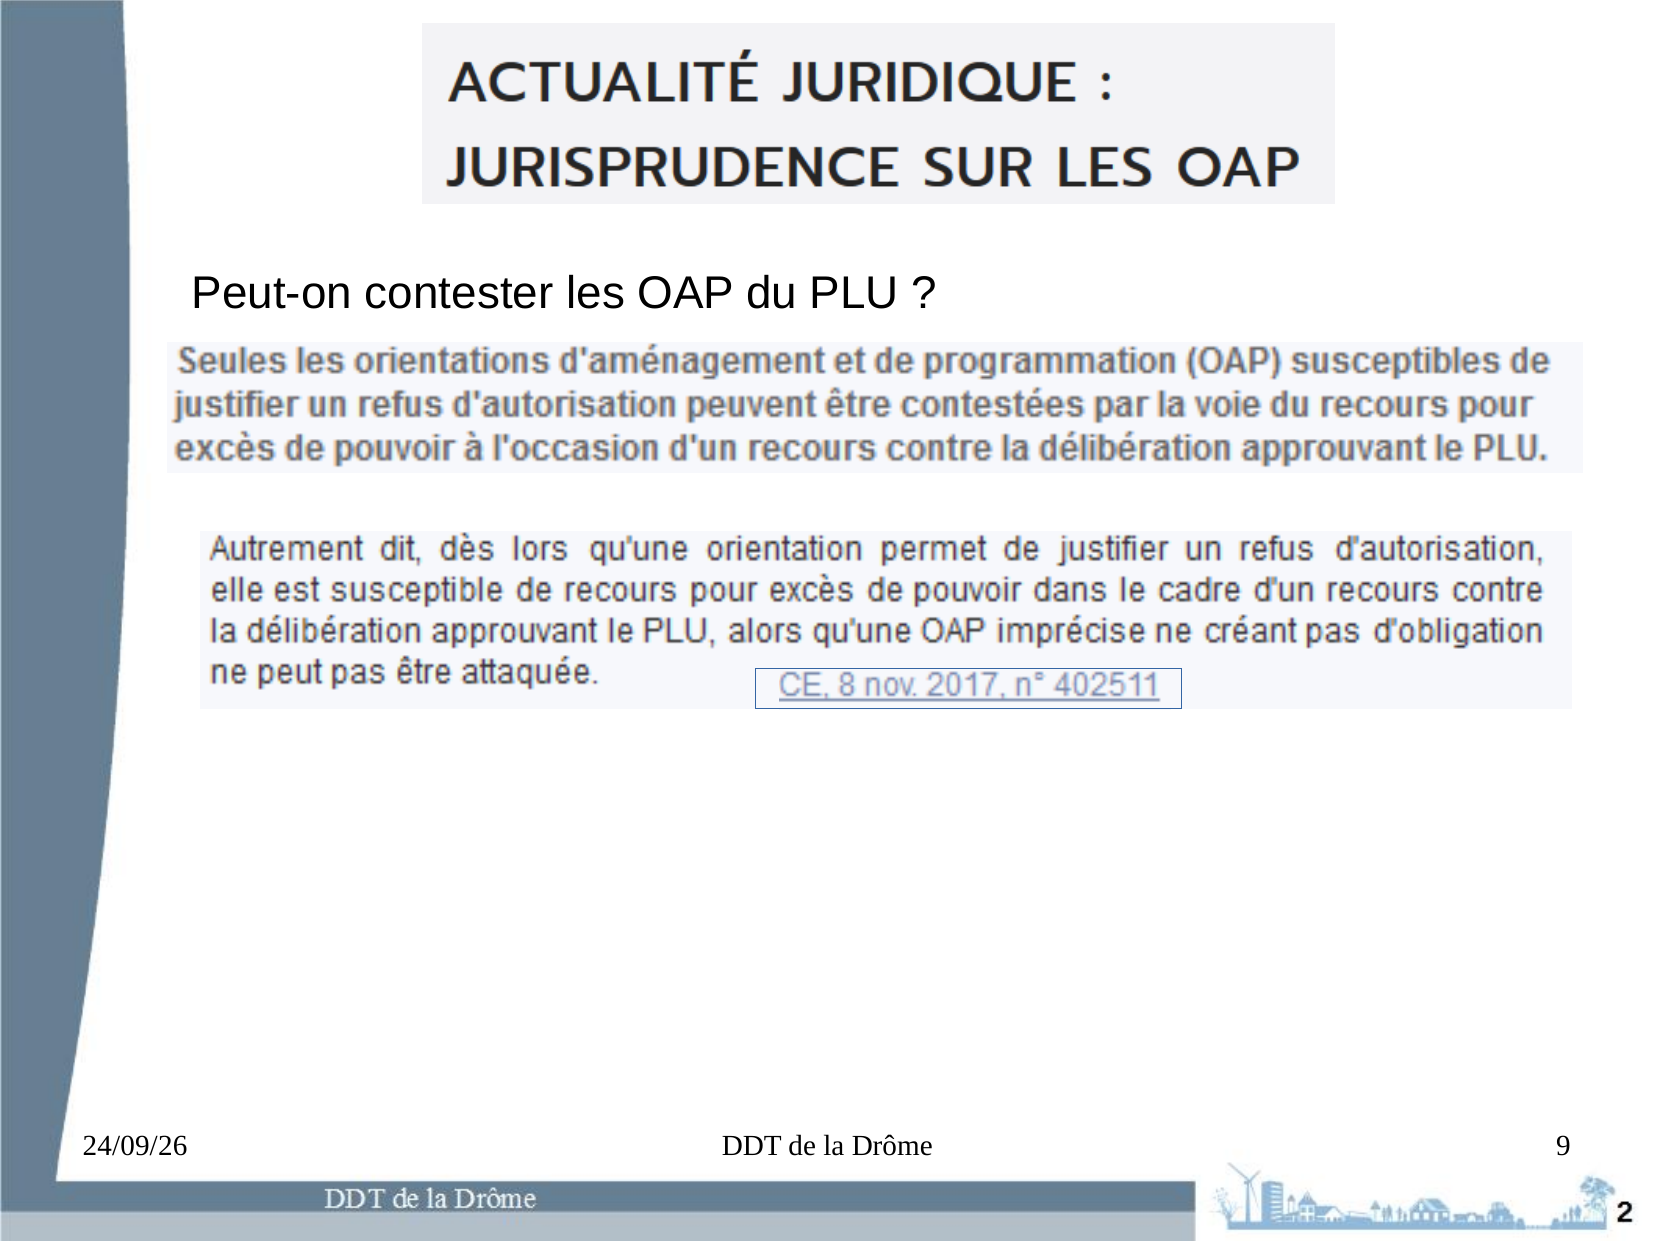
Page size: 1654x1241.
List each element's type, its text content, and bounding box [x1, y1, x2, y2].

text_box [755, 668, 1182, 709]
picture [0, 0, 1654, 1241]
text_box Peut-on contester les OAP du PLU ? [177, 259, 1158, 342]
